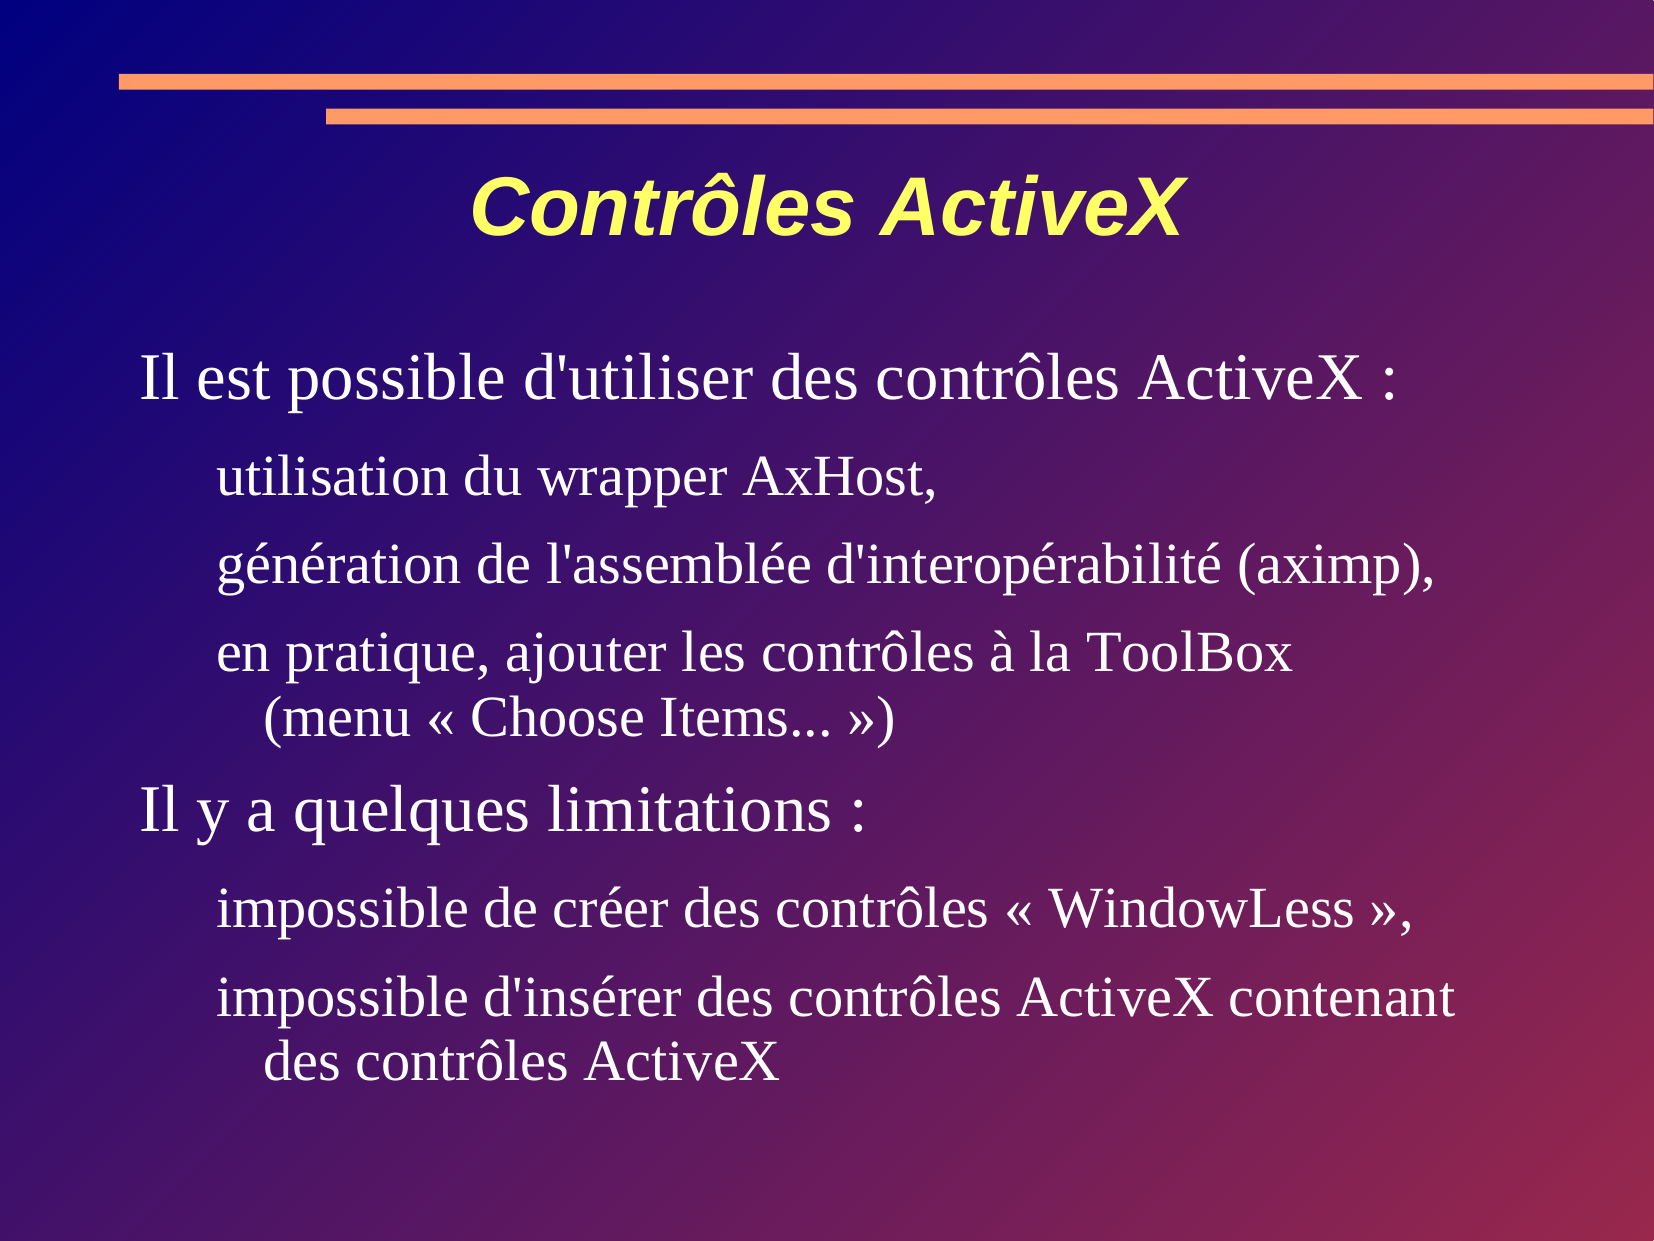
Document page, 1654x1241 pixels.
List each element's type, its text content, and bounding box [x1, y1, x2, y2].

title Contrôles ActiveX [121, 102, 1534, 311]
list Il est possible d'utiliser des contrôles ActiveX : utilisation du wrapper AxHost, génération de l'assemblée d'interopérabilité (aximp), en pratique, ajouter les contrôles à la ToolBox (menu « Choose Items... ») Il y a quelques limitations : impossible de créer des contrôles « WindowLess », impossible d'insérer des contrôles ActiveX contenant des contrôles ActiveX [121, 339, 1534, 1094]
